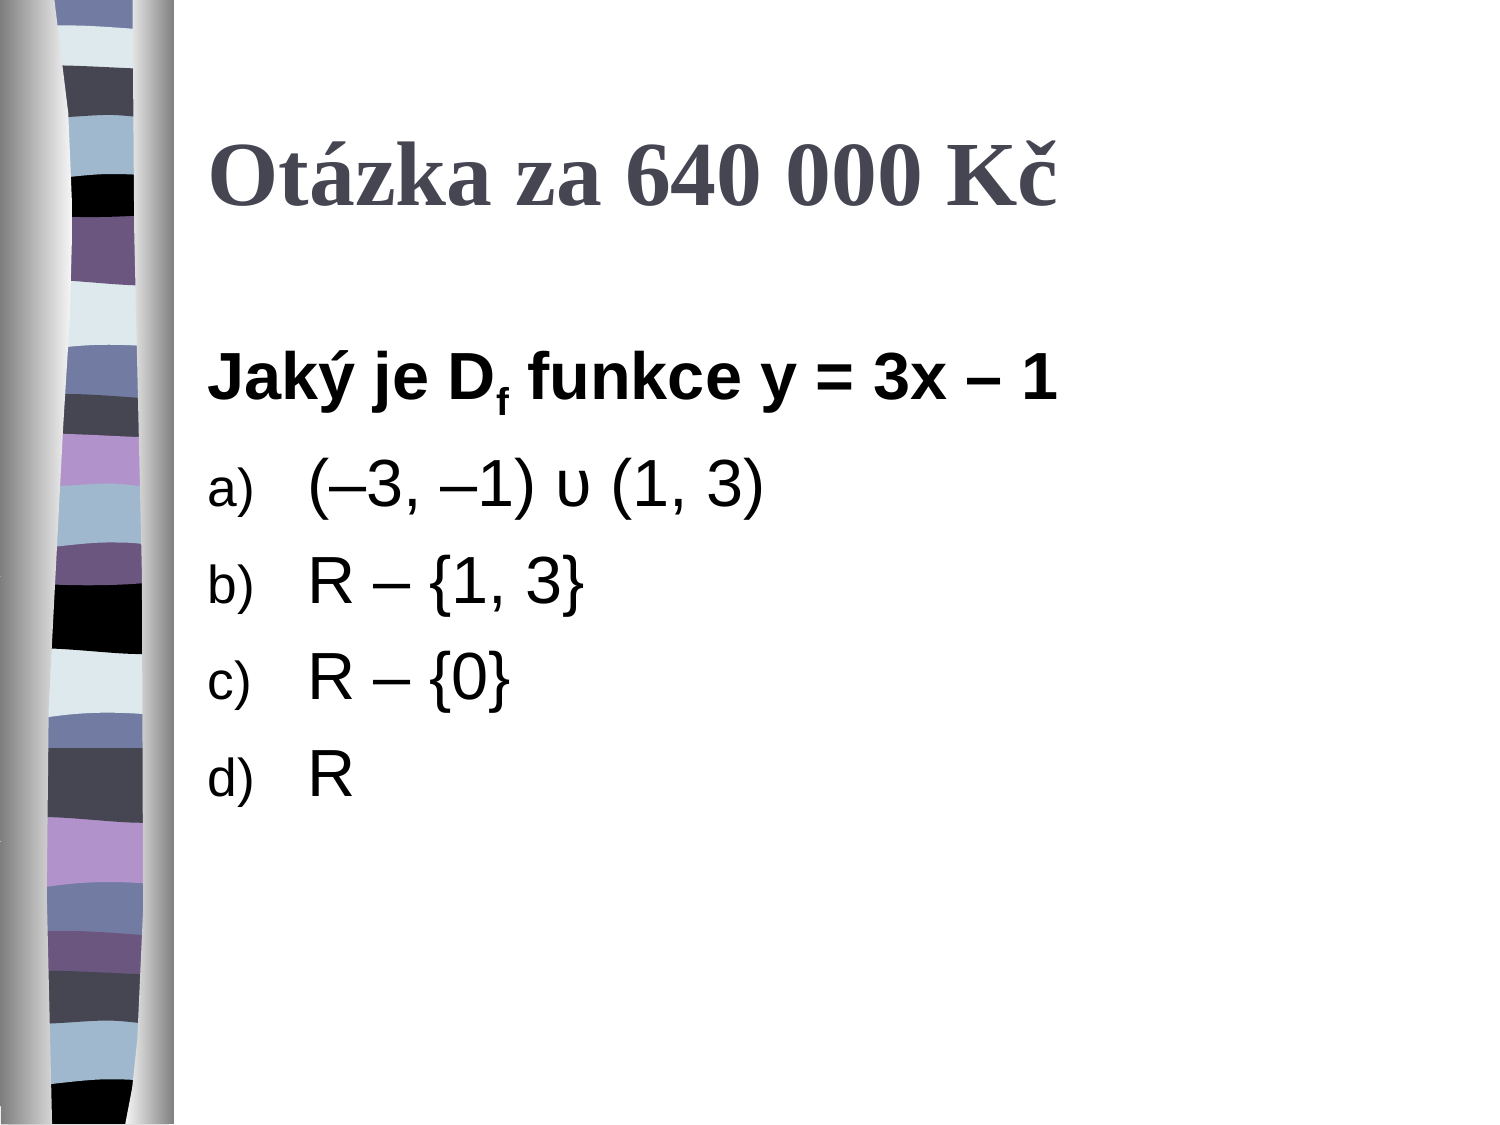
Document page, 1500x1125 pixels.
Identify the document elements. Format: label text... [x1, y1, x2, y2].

list Jaký je Df funkce y = 3x – 1 (–3, –1) υ (1, 3) R – {1, 3} R – {0} R [192, 324, 1500, 1001]
title Otázka za 640 000 Kč [192, 74, 1468, 263]
